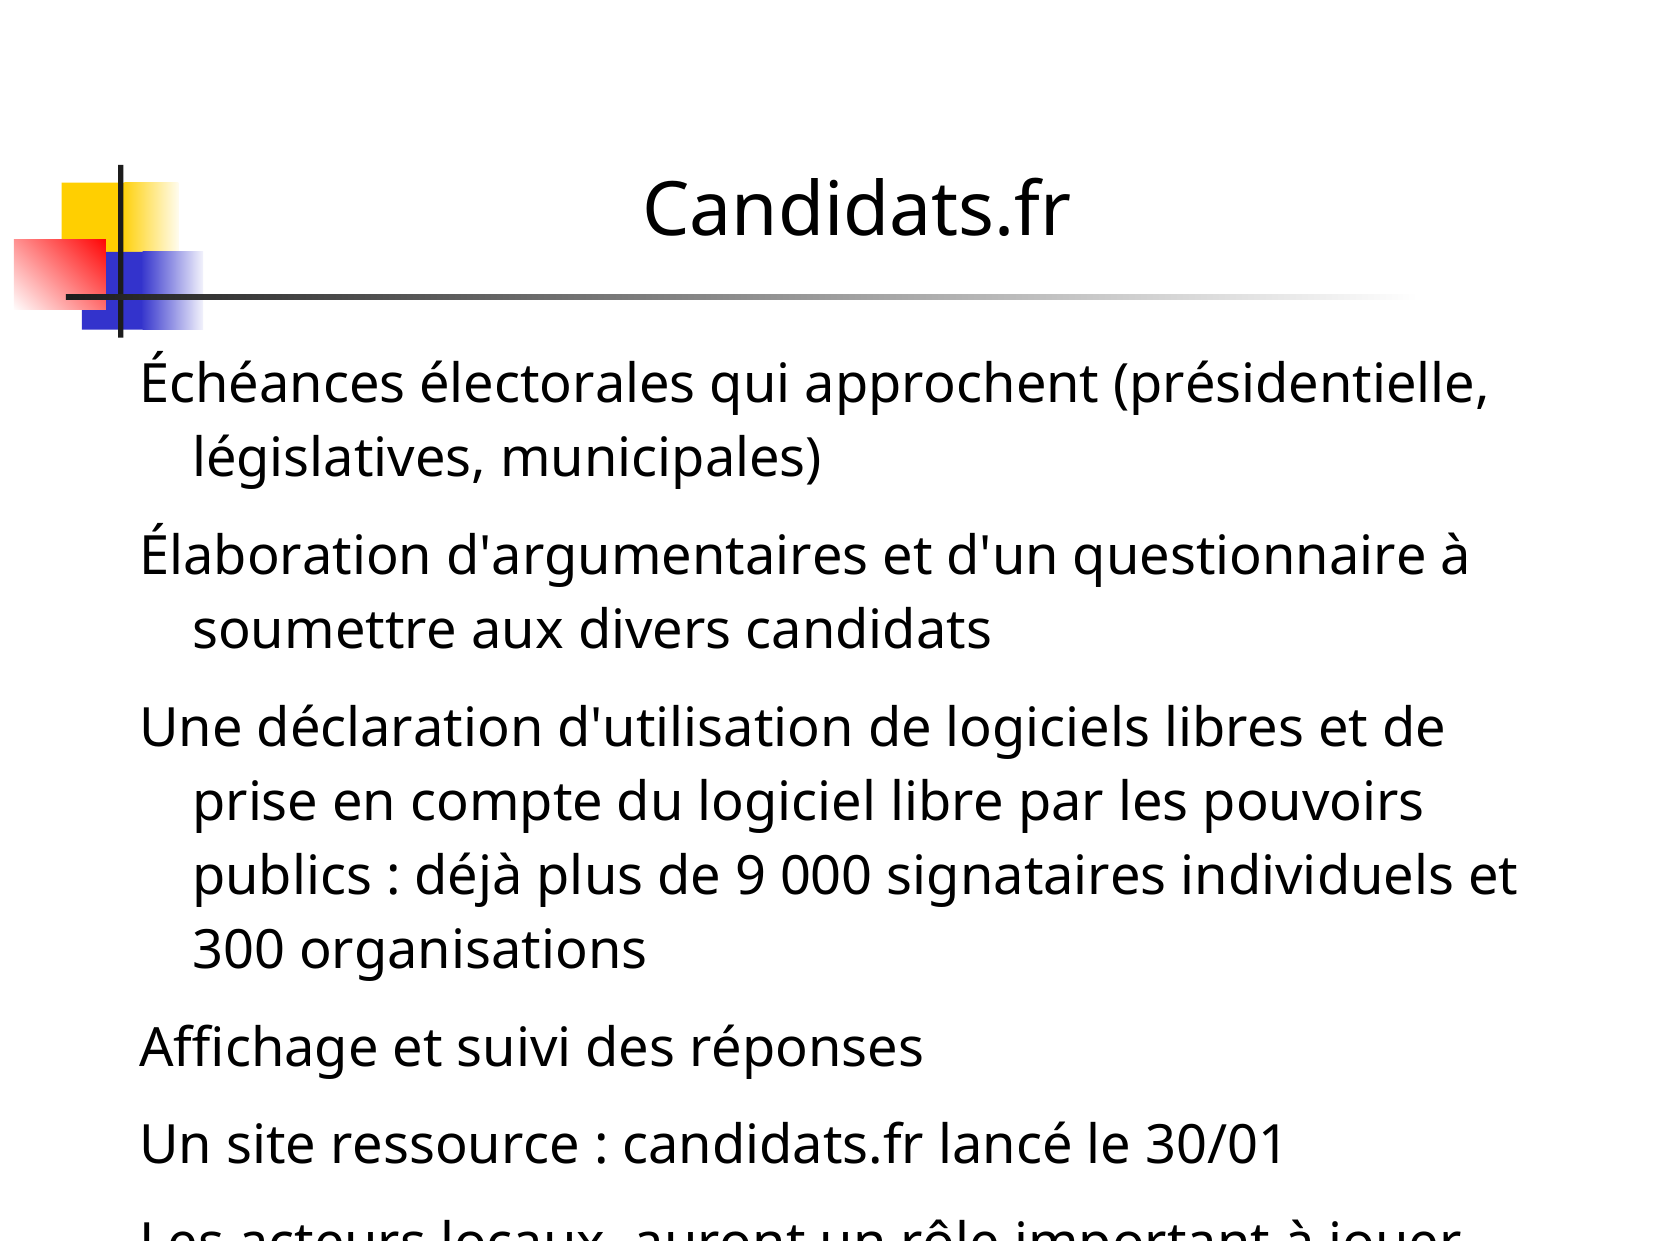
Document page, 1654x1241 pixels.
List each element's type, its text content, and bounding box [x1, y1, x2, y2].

list Échéances électorales qui approchent (présidentielle, législatives, municipales) Élaboration d'argumentaires et d'un questionnaire à soumettre aux divers candidats Une déclaration d'utilisation de logiciels libres et de prise en compte du logiciel libre par les pouvoirs publics : déjà plus de 9 000 signataires individuels et 300 organisations Affichage et suivi des réponses Un site ressource : candidats.fr lancé le 30/01 Les acteurs locaux auront un rôle important à jouer [121, 344, 1534, 1241]
title Candidats.fr [121, 110, 1534, 303]
